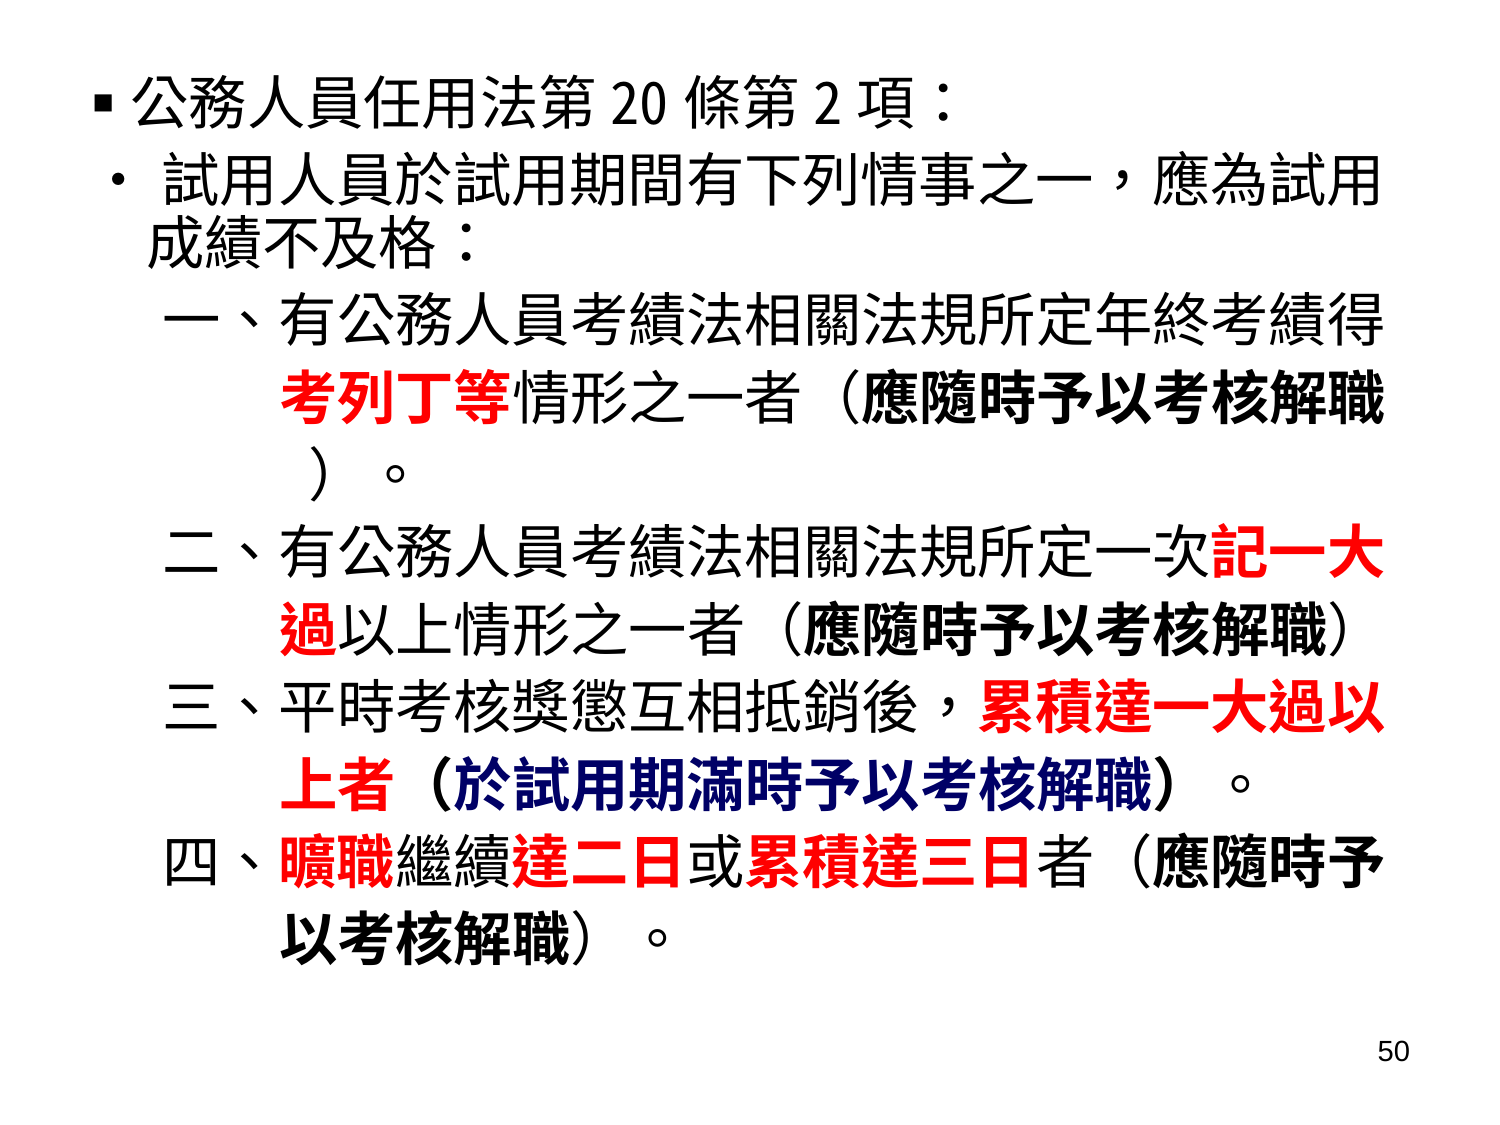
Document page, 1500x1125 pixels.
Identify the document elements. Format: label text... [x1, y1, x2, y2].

list 公務人員任用法第20條第2項： •試用人員於試用期間有下列情事之一，應為試用成績不及格： 一、有公務人員考績法相關法規所定年終考績得 考列丁等情形之一者（應隨時予以考核解職 ）。 二、有公務人員考績法相關法規所定一次記一大 過以上情形之一者（應隨時予以考核解職） 三、平時考核獎懲互相抵銷後，累積達一大過以 上者（於試用期滿時予以考核解職）。 四、曠職繼續達二日或累積達三日者（應隨時予 以考核解職）。 [75, 66, 1426, 1005]
